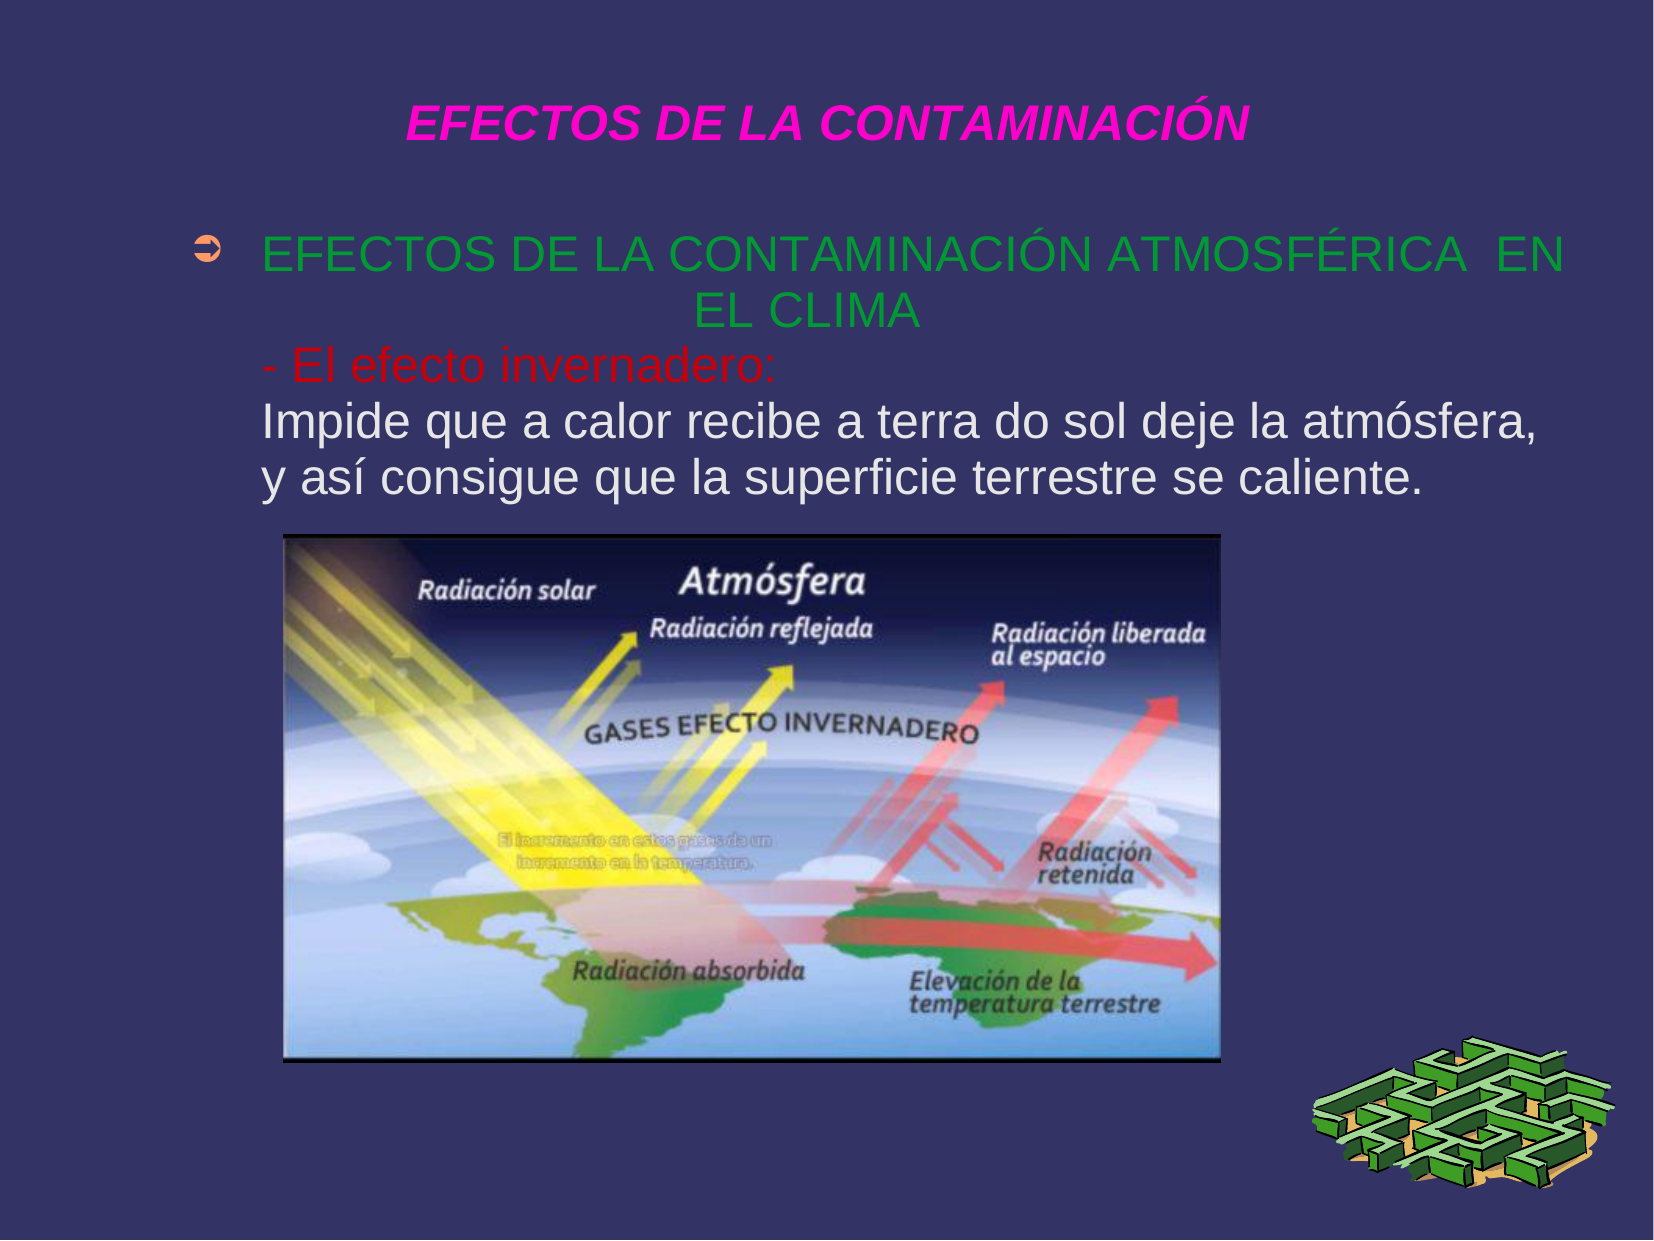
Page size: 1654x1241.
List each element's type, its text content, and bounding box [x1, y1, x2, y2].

title EFECTOS DE LA CONTAMINACIÓN [121, 19, 1534, 227]
picture [283, 534, 1221, 1063]
list EFECTOS DE LA CONTAMINACIÓN ATMOSFÉRICA EN EL CLIMA - El efecto invernadero: Impide que a calor recibe a terra do sol deje la atmósfera, y así consigue que la superficie terrestre se caliente. [178, 226, 1570, 1147]
